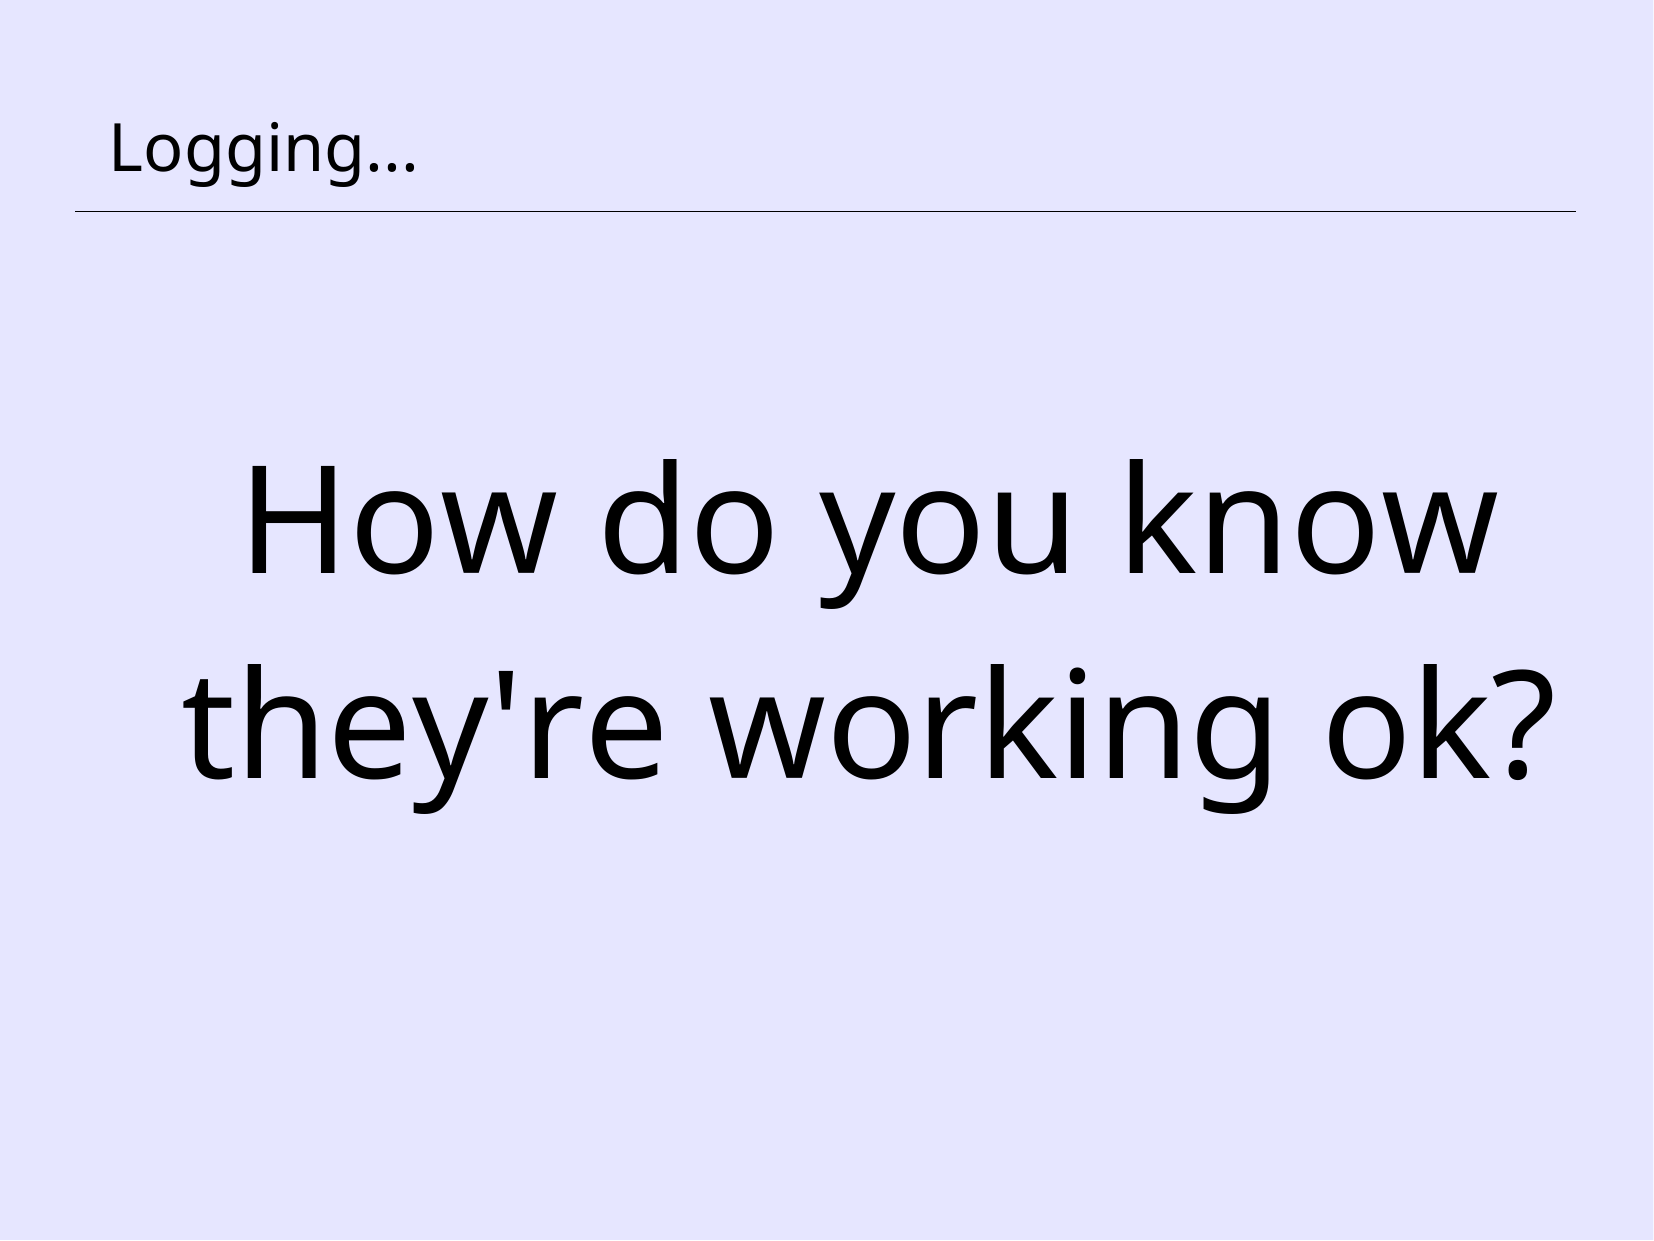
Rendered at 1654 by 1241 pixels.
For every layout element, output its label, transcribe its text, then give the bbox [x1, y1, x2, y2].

text_box Logging... [94, 93, 423, 186]
text_box How do you know they're working ok? [166, 406, 1485, 769]
